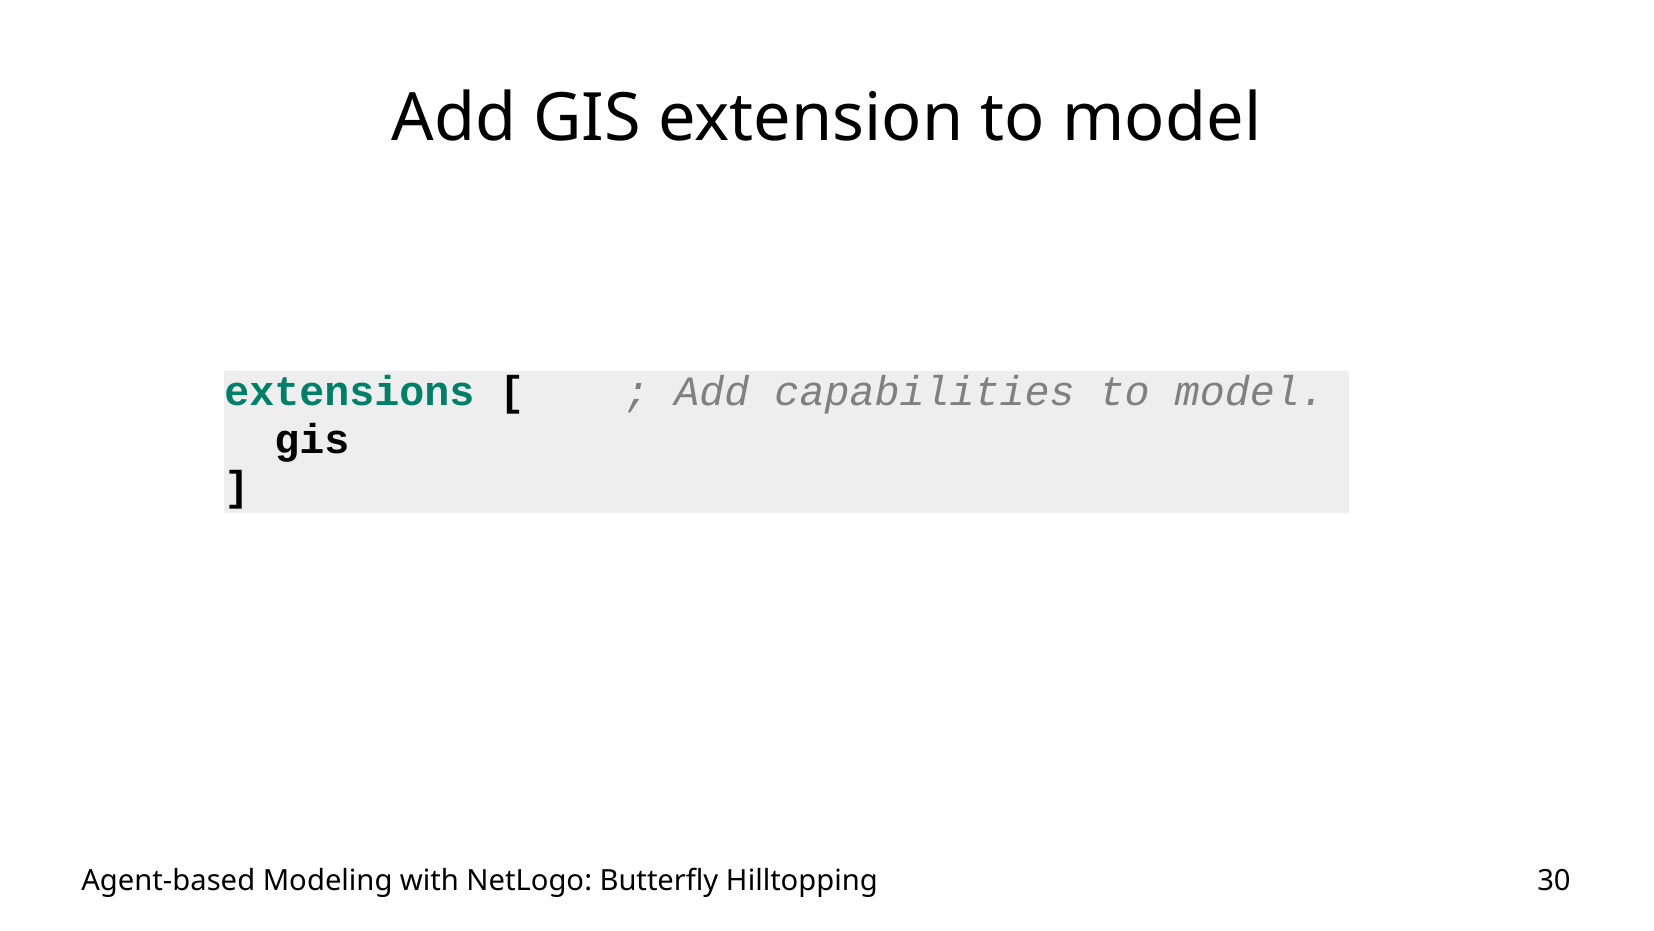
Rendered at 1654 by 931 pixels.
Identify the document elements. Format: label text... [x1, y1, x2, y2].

title Add GIS extension to model [82, 37, 1571, 193]
list extensions [ ; Add capabilities to model. gis ] [224, 371, 1654, 911]
